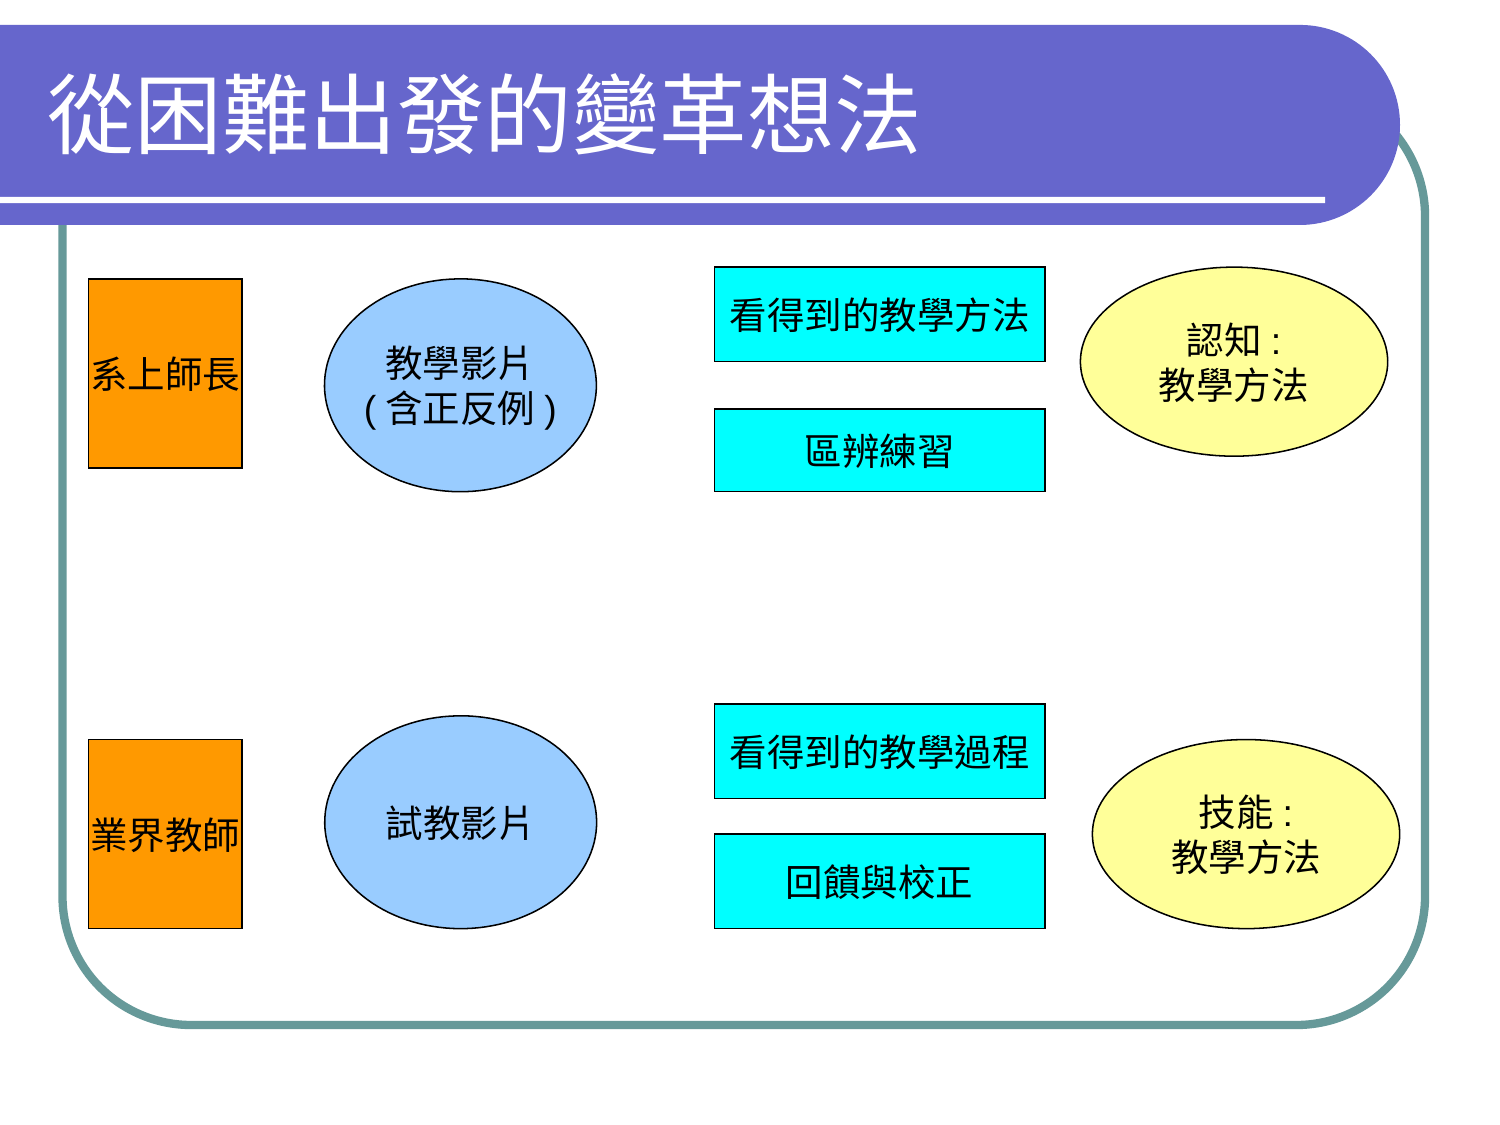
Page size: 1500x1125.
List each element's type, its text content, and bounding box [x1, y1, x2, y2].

text_box 技能: 教學方法 [1092, 739, 1400, 929]
text_box 區辨練習 [714, 409, 1045, 492]
text_box 看得到的教學方法 [714, 267, 1045, 362]
text_box 教學影片 (含正反例) [324, 278, 597, 492]
text_box 看得到的教學過程 [714, 704, 1045, 799]
text_box 試教影片 [324, 715, 597, 929]
text_box 系上師長 [89, 279, 242, 468]
text_box 業界教師 [89, 740, 242, 929]
text_box 回饋與校正 [714, 834, 1045, 929]
title 從困難出發的變革想法 [32, 37, 1347, 188]
text_box 認知: 教學方法 [1080, 267, 1388, 457]
